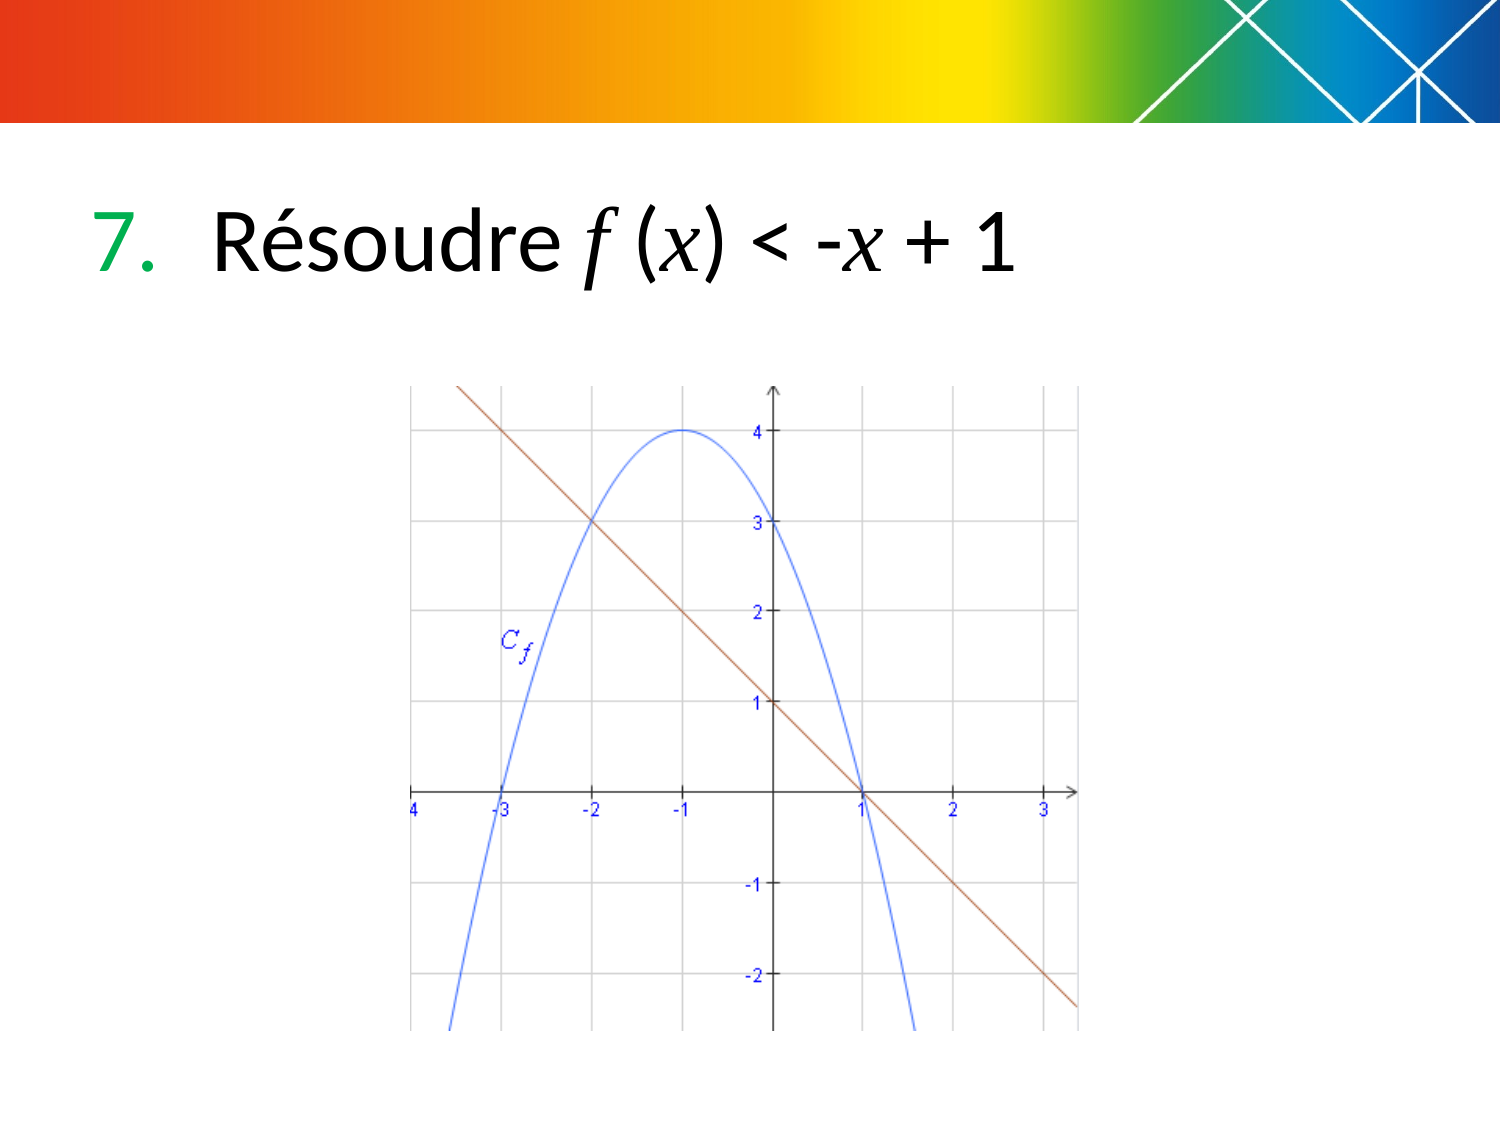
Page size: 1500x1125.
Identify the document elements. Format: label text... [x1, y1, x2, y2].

picture [1340, 0, 1500, 123]
picture [0, 0, 1359, 123]
picture [410, 386, 1079, 1031]
title Résoudre f (x) < -x + 1 [75, 163, 1426, 305]
